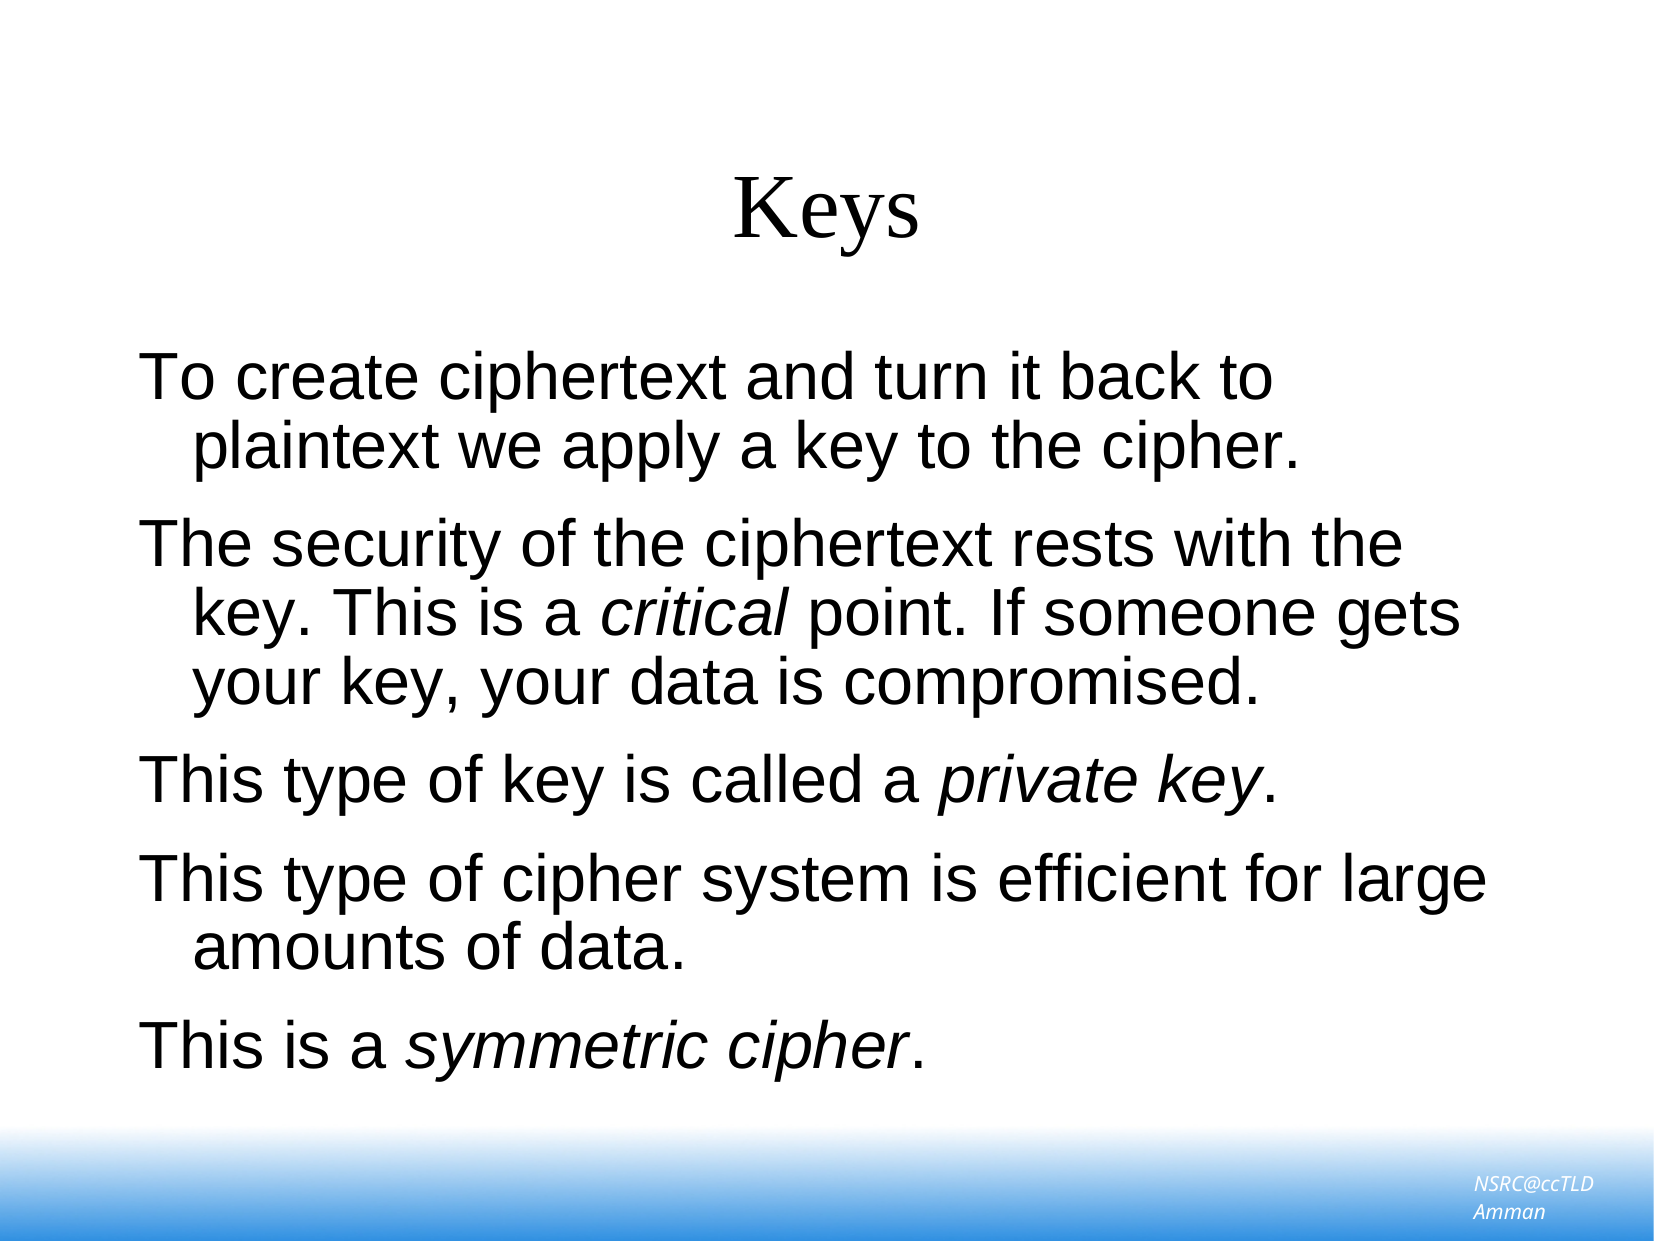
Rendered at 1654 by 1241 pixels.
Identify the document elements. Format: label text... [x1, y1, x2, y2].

list To create ciphertext and turn it back to plaintext we apply a key to the cipher. The security of the ciphertext rests with the key. This is a critical point. If someone gets your key, your data is compromised. This type of key is called a private key. This type of cipher system is efficient for large amounts of data. This is a symmetric cipher. [121, 344, 1534, 1127]
picture [0, 1124, 1654, 1241]
title Keys [121, 102, 1534, 310]
